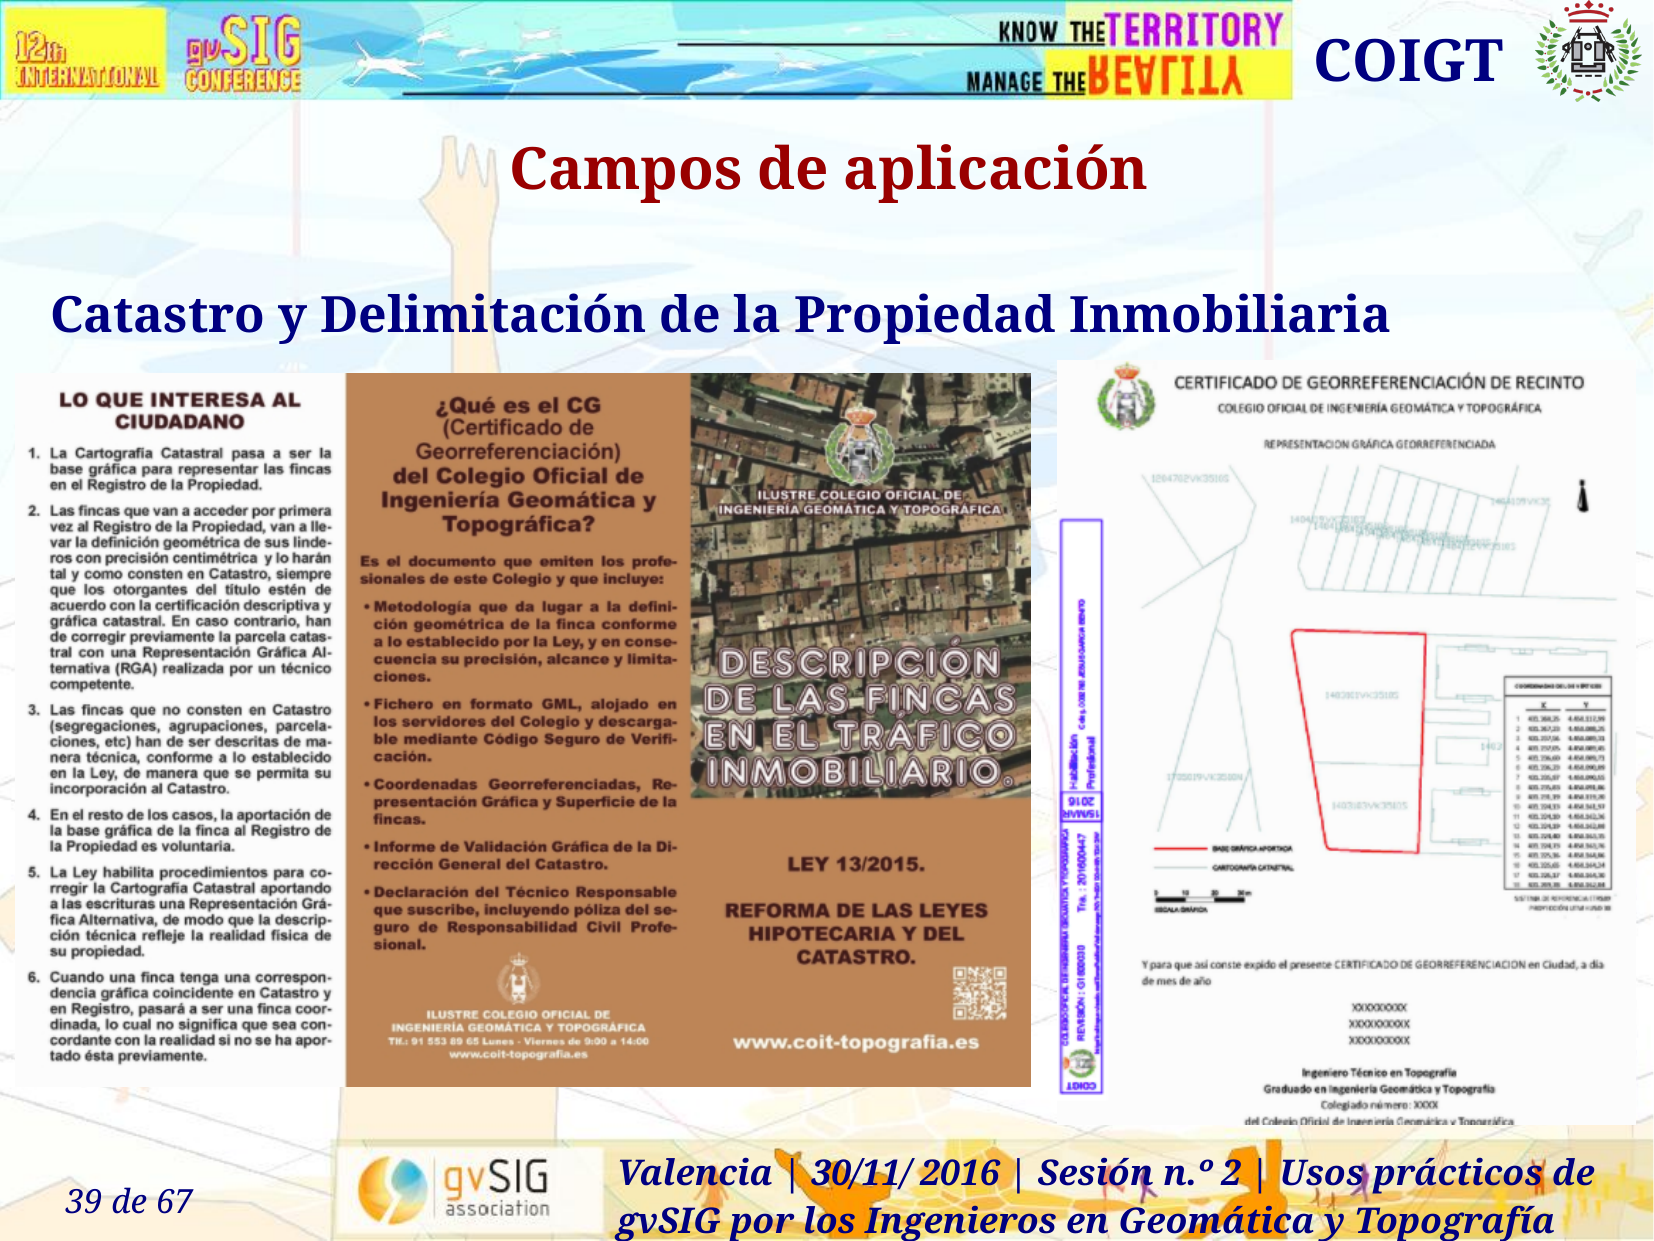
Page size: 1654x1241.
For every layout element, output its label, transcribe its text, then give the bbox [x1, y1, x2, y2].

text_box Catastro y Delimitación de la Propiedad Inmobiliaria [35, 271, 1571, 843]
text_box <número> de 67 [50, 1170, 383, 1241]
text_box COIGT [1299, 12, 1654, 148]
text_box Valencia | 30/11/ 2016 | Sesión n.º 2 | Usos prácticos de gvSIG por los Ingenieros en Geomática y Topografía [602, 1140, 1654, 1241]
picture [0, 0, 1654, 1241]
text_box Campos de aplicación [28, 120, 1630, 202]
